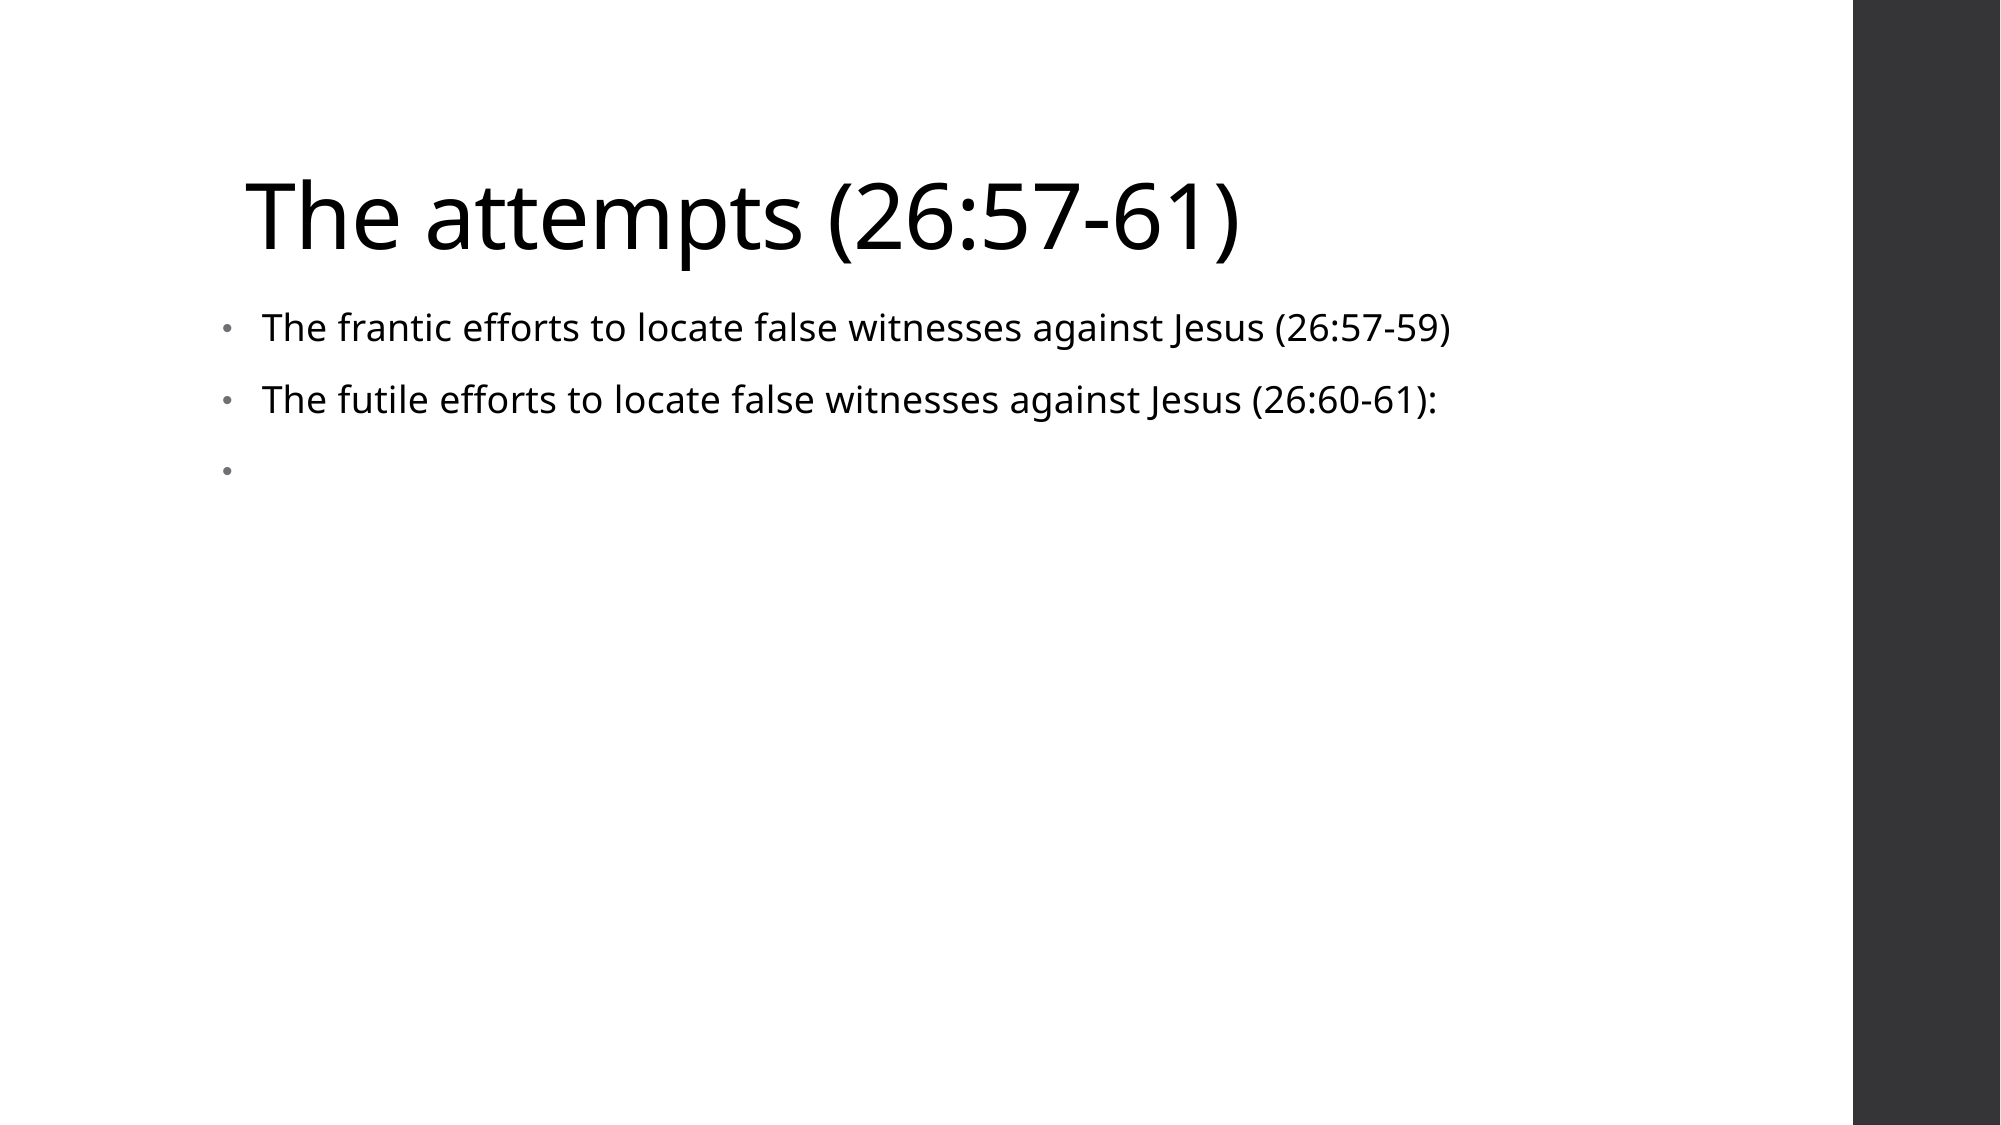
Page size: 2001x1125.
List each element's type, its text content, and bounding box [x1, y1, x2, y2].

title The attempts (26:57-61) [206, 60, 1797, 278]
list The frantic efforts to locate false witnesses against Jesus (26:57-59) The futile efforts to locate false witnesses against Jesus (26:60-61): [206, 299, 1617, 1014]
